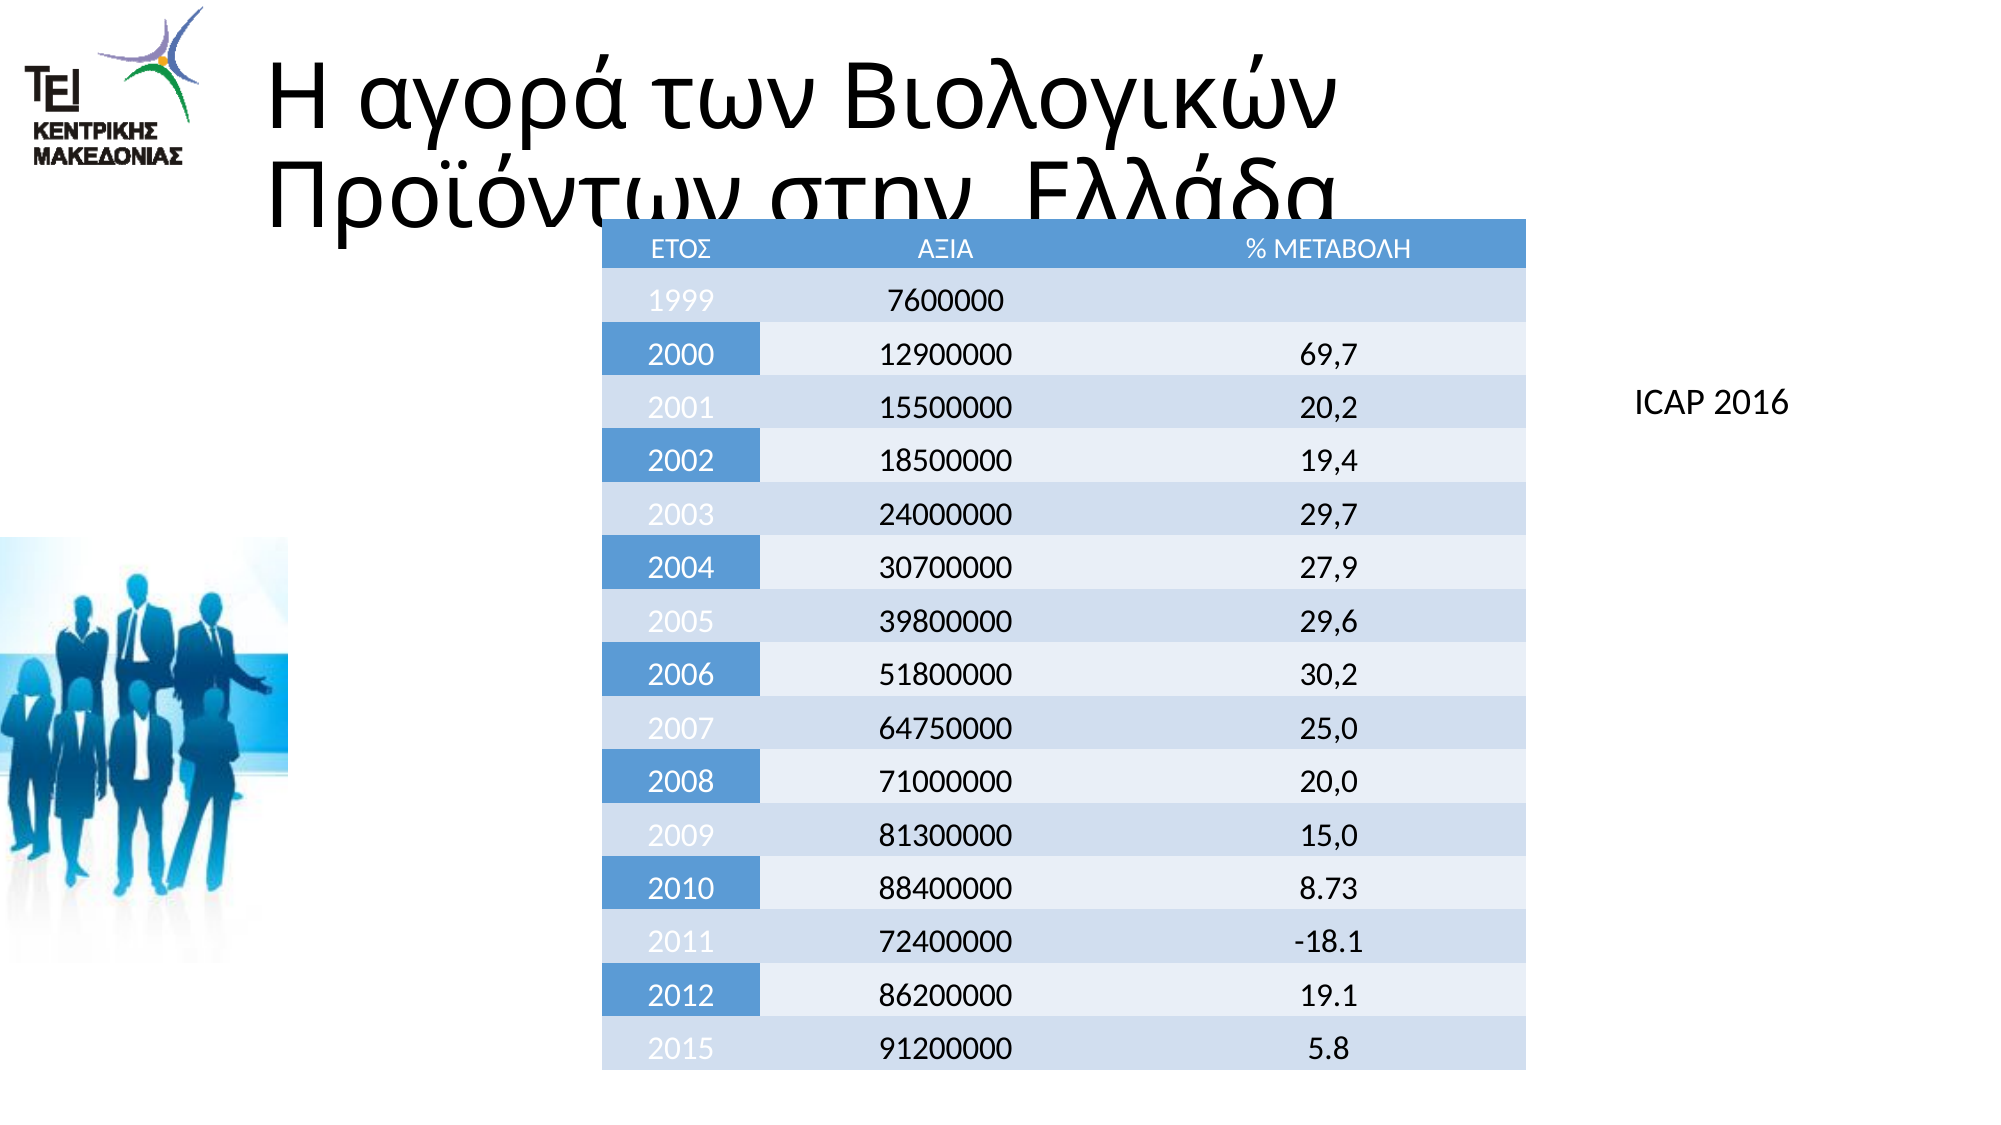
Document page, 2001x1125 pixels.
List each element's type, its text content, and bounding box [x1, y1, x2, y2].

table_cell 30,2 [1131, 642, 1526, 696]
table_cell 29,6 [1131, 589, 1526, 642]
table_cell 2012 [602, 963, 760, 1016]
table_cell 27,9 [1131, 535, 1526, 589]
table_cell 2006 [602, 642, 760, 696]
table_cell 72400000 [760, 909, 1131, 963]
table_cell 2003 [602, 482, 760, 535]
table_cell 51800000 [760, 642, 1131, 696]
text_box ICAP 2016 [1619, 369, 1863, 430]
table_cell 2007 [602, 696, 760, 749]
table_cell 29,7 [1131, 482, 1526, 535]
table_cell 18500000 [760, 428, 1131, 482]
table_cell 20,2 [1131, 375, 1526, 428]
table_cell 30700000 [760, 535, 1131, 589]
table_cell 19,4 [1131, 428, 1526, 482]
table_cell 88400000 [760, 856, 1131, 909]
table_cell 20,0 [1131, 749, 1526, 803]
table_cell 15500000 [760, 375, 1131, 428]
table_cell 2011 [602, 909, 760, 963]
table_cell 8.73 [1131, 856, 1526, 909]
table_cell 15,0 [1131, 803, 1526, 856]
table_cell 2010 [602, 856, 760, 909]
table_cell 1999 [602, 268, 760, 322]
table_cell 81300000 [760, 803, 1131, 856]
table_cell 5.8 [1131, 1016, 1526, 1070]
picture [0, 0, 135, 169]
table_cell 69,7 [1131, 322, 1526, 375]
table_cell 91200000 [760, 1016, 1131, 1070]
table_cell 2015 [602, 1016, 760, 1070]
table_cell 24000000 [760, 482, 1131, 535]
table_cell 2009 [602, 803, 760, 856]
table_cell 2008 [602, 749, 760, 803]
table_cell 2001 [602, 375, 760, 428]
table_cell 12900000 [760, 322, 1131, 375]
table_cell 7600000 [760, 268, 1131, 322]
table_header ΑΞΙΑ [760, 219, 1131, 268]
table_cell 2005 [602, 589, 760, 642]
picture [0, 537, 288, 963]
table_cell 25,0 [1131, 696, 1526, 749]
table_cell 2002 [602, 428, 760, 482]
table_header % ΜΕΤΑΒΟΛΗ [1131, 219, 1526, 268]
table_cell 2000 [602, 322, 760, 375]
table_cell 19.1 [1131, 963, 1526, 1016]
table_cell 64750000 [760, 696, 1131, 749]
table_header ΕΤΟΣ [602, 219, 760, 268]
table_cell 2004 [602, 535, 760, 589]
title Η αγορά των Βιολογικών Προϊόντων στην Ελλάδα [249, 41, 1863, 192]
table_cell -18.1 [1131, 909, 1526, 963]
table_cell 86200000 [760, 963, 1131, 1016]
table_cell [1131, 268, 1526, 322]
table_cell 71000000 [760, 749, 1131, 803]
table_cell 39800000 [760, 589, 1131, 642]
